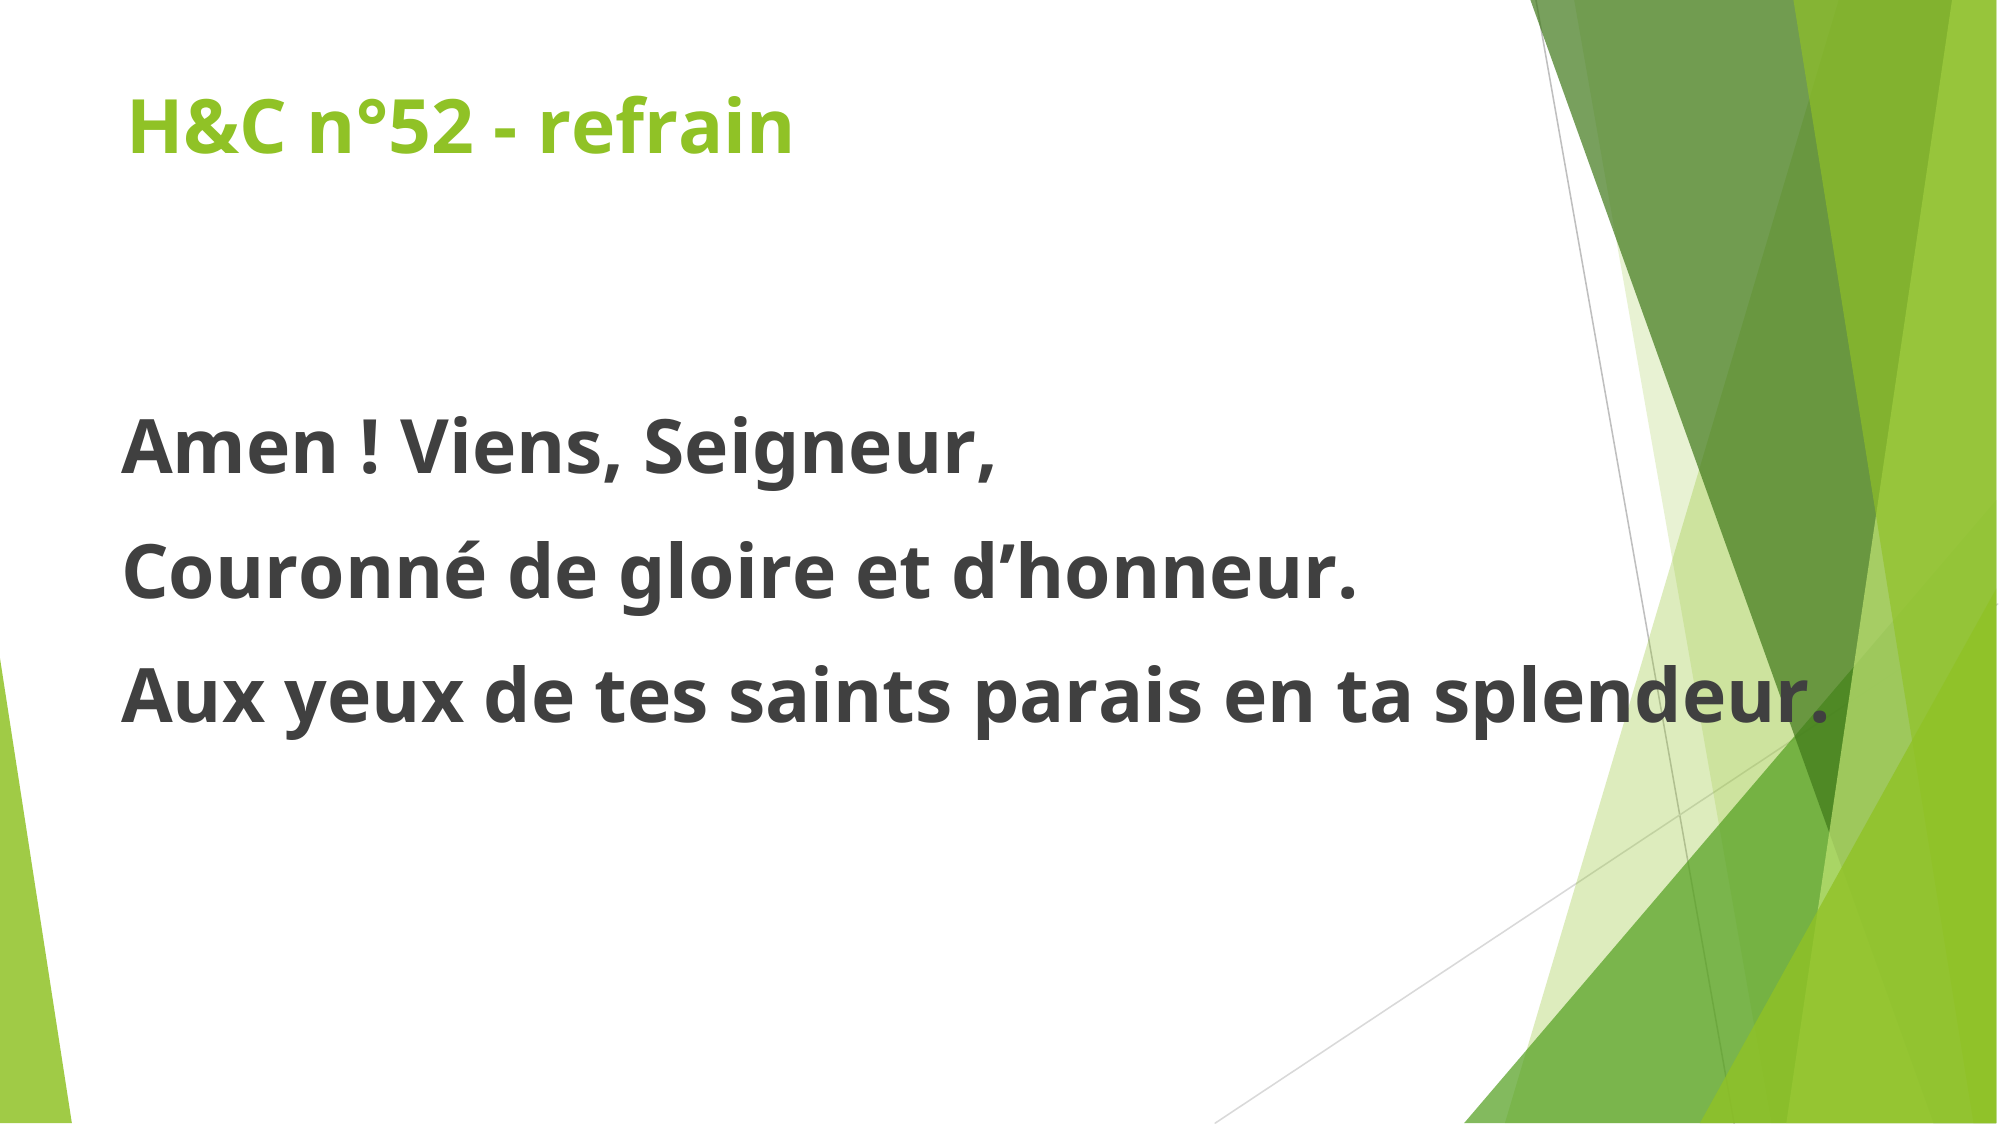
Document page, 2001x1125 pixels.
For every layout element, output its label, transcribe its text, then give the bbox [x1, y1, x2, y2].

text_box H&C n°52 - refrain [111, 70, 1522, 178]
text_box Amen ! Viens, Seigneur, Couronné de gloire et d’honneur. Aux yeux de tes saints parais en ta splendeur. [106, 377, 1961, 1074]
